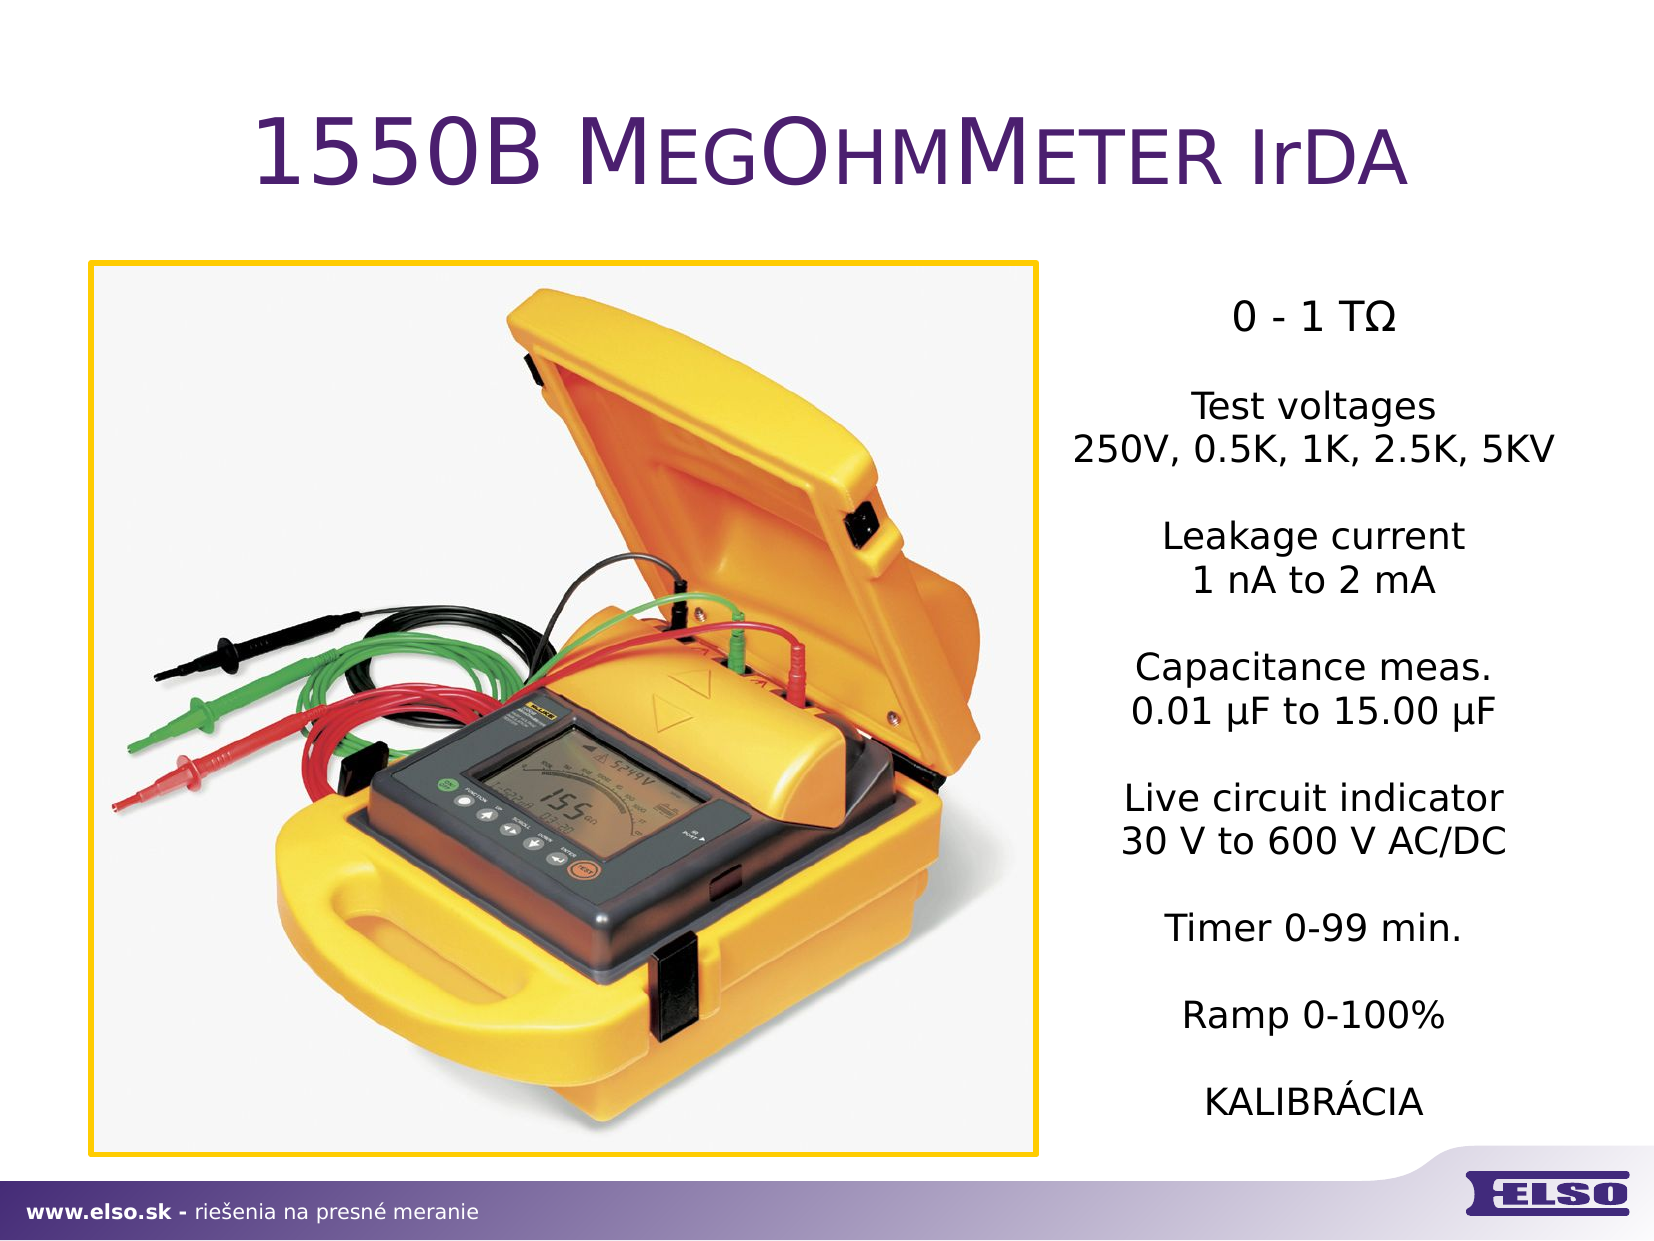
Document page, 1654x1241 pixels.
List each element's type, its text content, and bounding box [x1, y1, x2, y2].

picture [94, 265, 1034, 1152]
subtitle 0 - 1 TΩ Test voltages 250V, 0.5K, 1K, 2.5K, 5KV Leakage current 1 nA to 2 mA Capacitance meas. 0.01 µF to 15.00 µF Live circuit indicator 30 V to 600 V AC/DC Timer 0-99 min. Ramp 0-100% KALIBRÁCIA [1062, 265, 1565, 1152]
title 1550B MEGOHMMETER IrDA [88, 56, 1571, 250]
